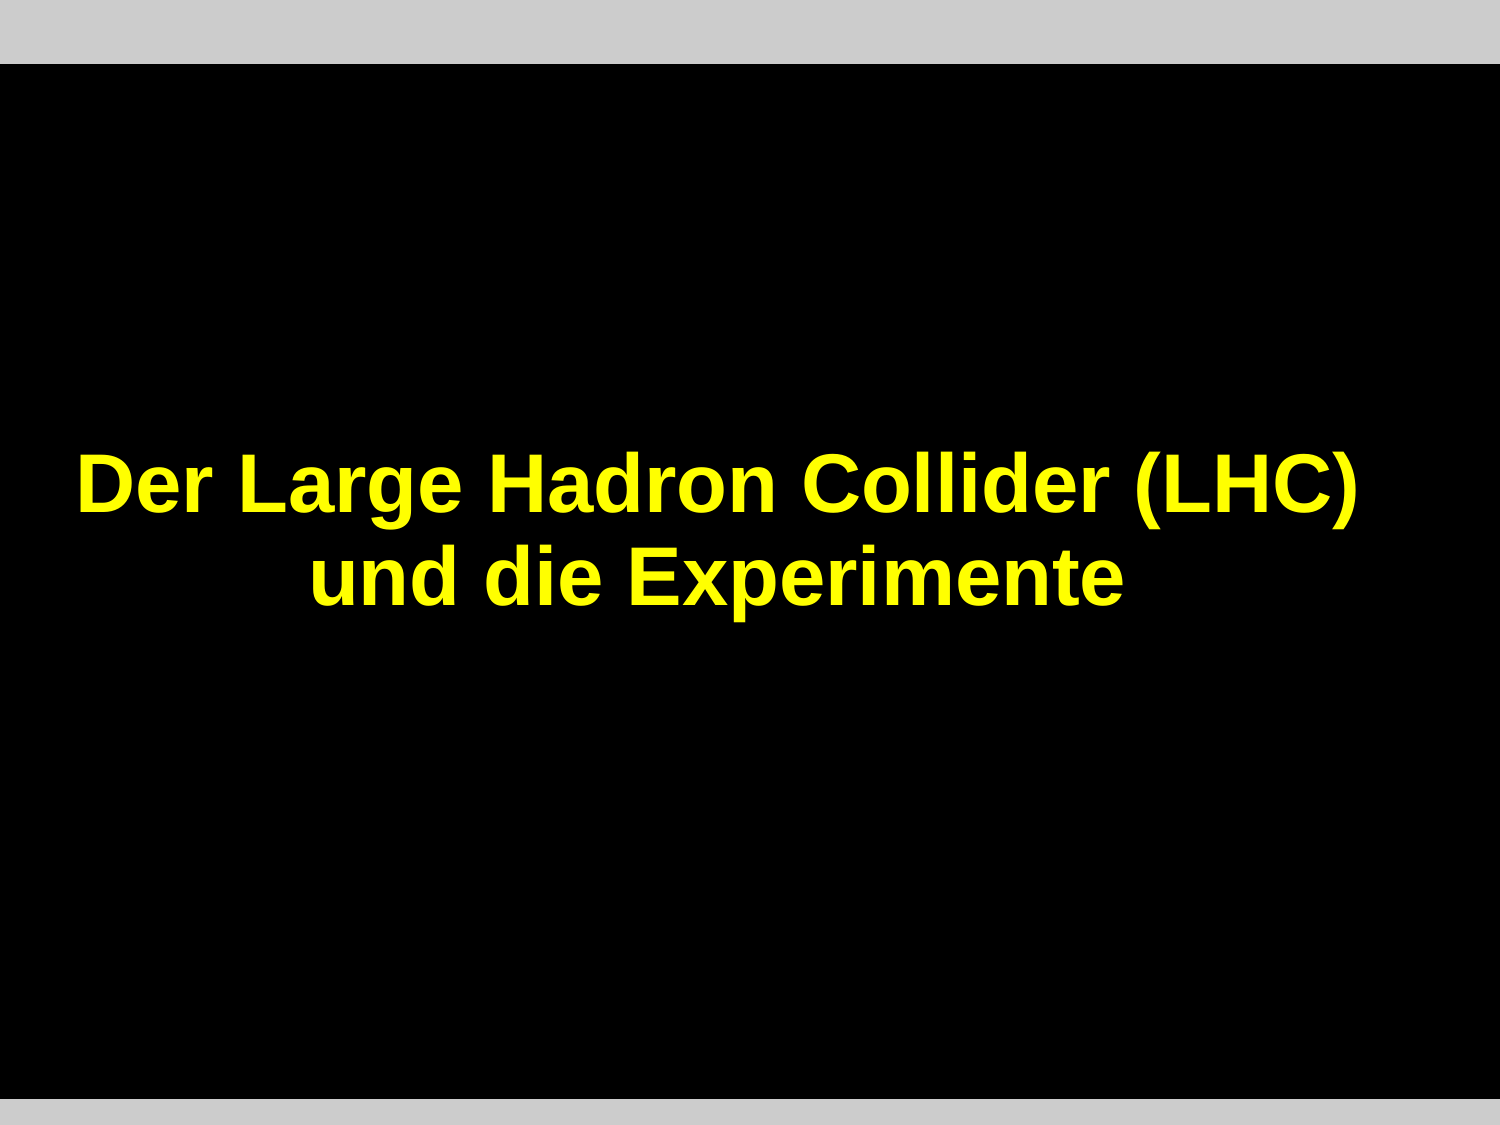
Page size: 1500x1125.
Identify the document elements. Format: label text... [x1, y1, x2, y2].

text_box Der Large Hadron Collider (LHC) und die Experimente [60, 430, 1377, 632]
